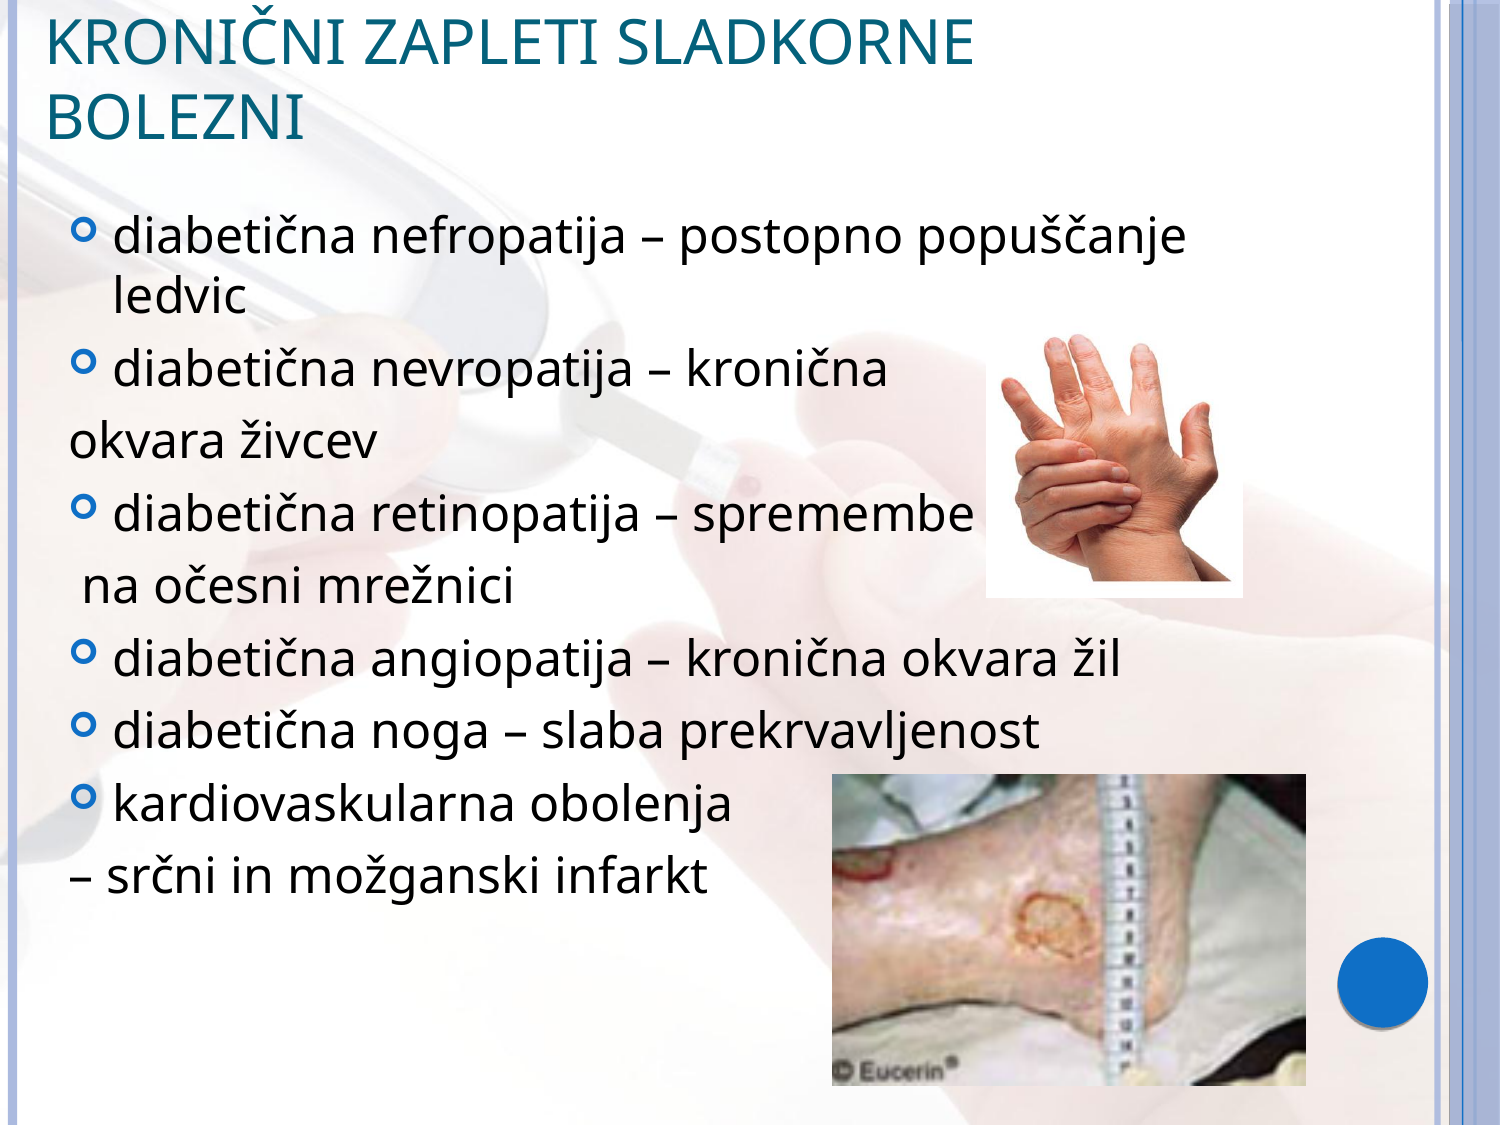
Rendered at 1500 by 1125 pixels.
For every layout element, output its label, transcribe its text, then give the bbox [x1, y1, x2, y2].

picture [0, 0, 7, 1125]
title Kronični zapleti sladkorne bolezni [29, 0, 1255, 160]
picture [1441, 0, 1449, 1125]
picture [18, 0, 1434, 1125]
list diabetična nefropatija – postopno popuščanje ledvic diabetična nevropatija – kronična okvara živcev diabetična retinopatija – spremembe na očesni mrežnici diabetična angiopatija – kronična okvara žil diabetična noga – slaba prekrvavljenost kardiovaskularna obolenja – srčni in možganski infarkt [53, 196, 1279, 996]
